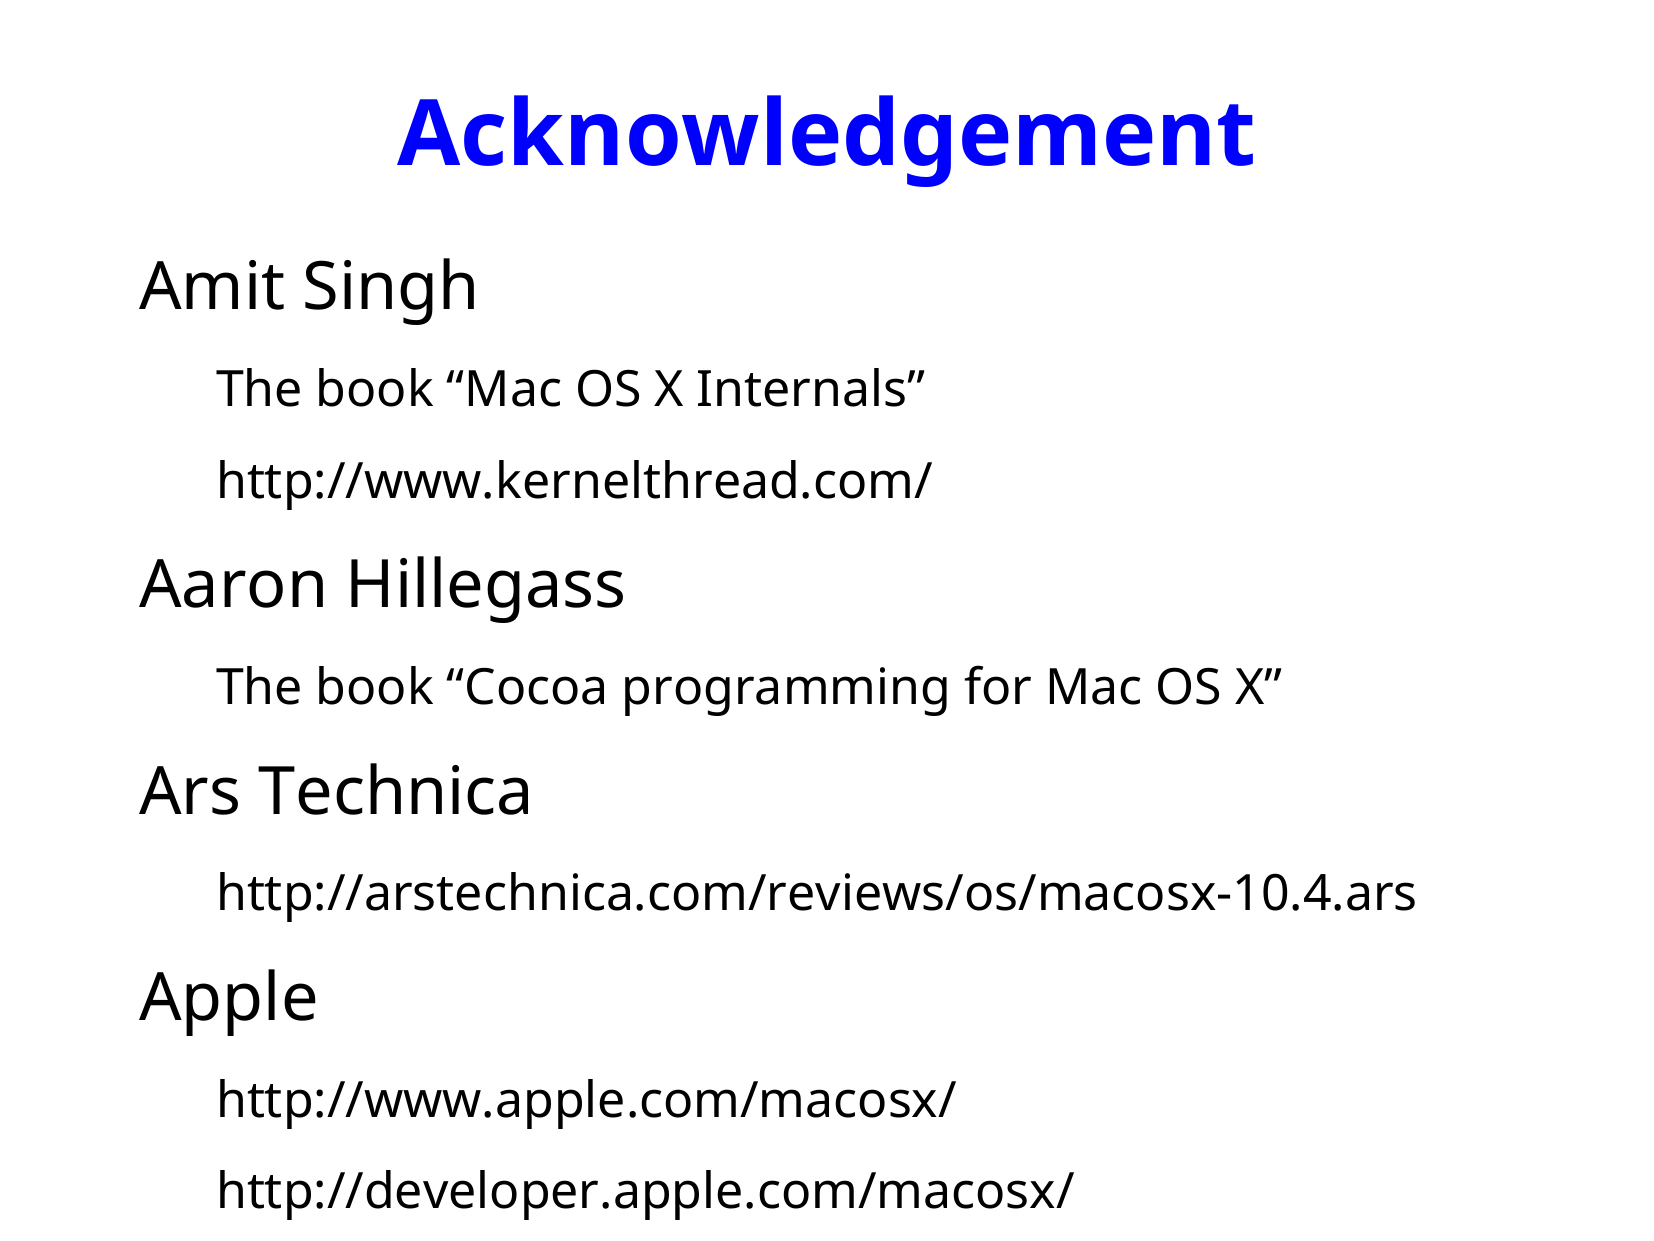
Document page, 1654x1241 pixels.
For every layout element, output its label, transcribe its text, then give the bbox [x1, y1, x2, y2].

list Amit Singh The book “Mac OS X Internals” http://www.kernelthread.com/ Aaron Hillegass The book “Cocoa programming for Mac OS X” Ars Technica http://arstechnica.com/reviews/os/macosx-10.4.ars Apple http://www.apple.com/macosx/ http://developer.apple.com/macosx/ [121, 238, 1534, 1128]
title Acknowledgement [121, 26, 1534, 234]
